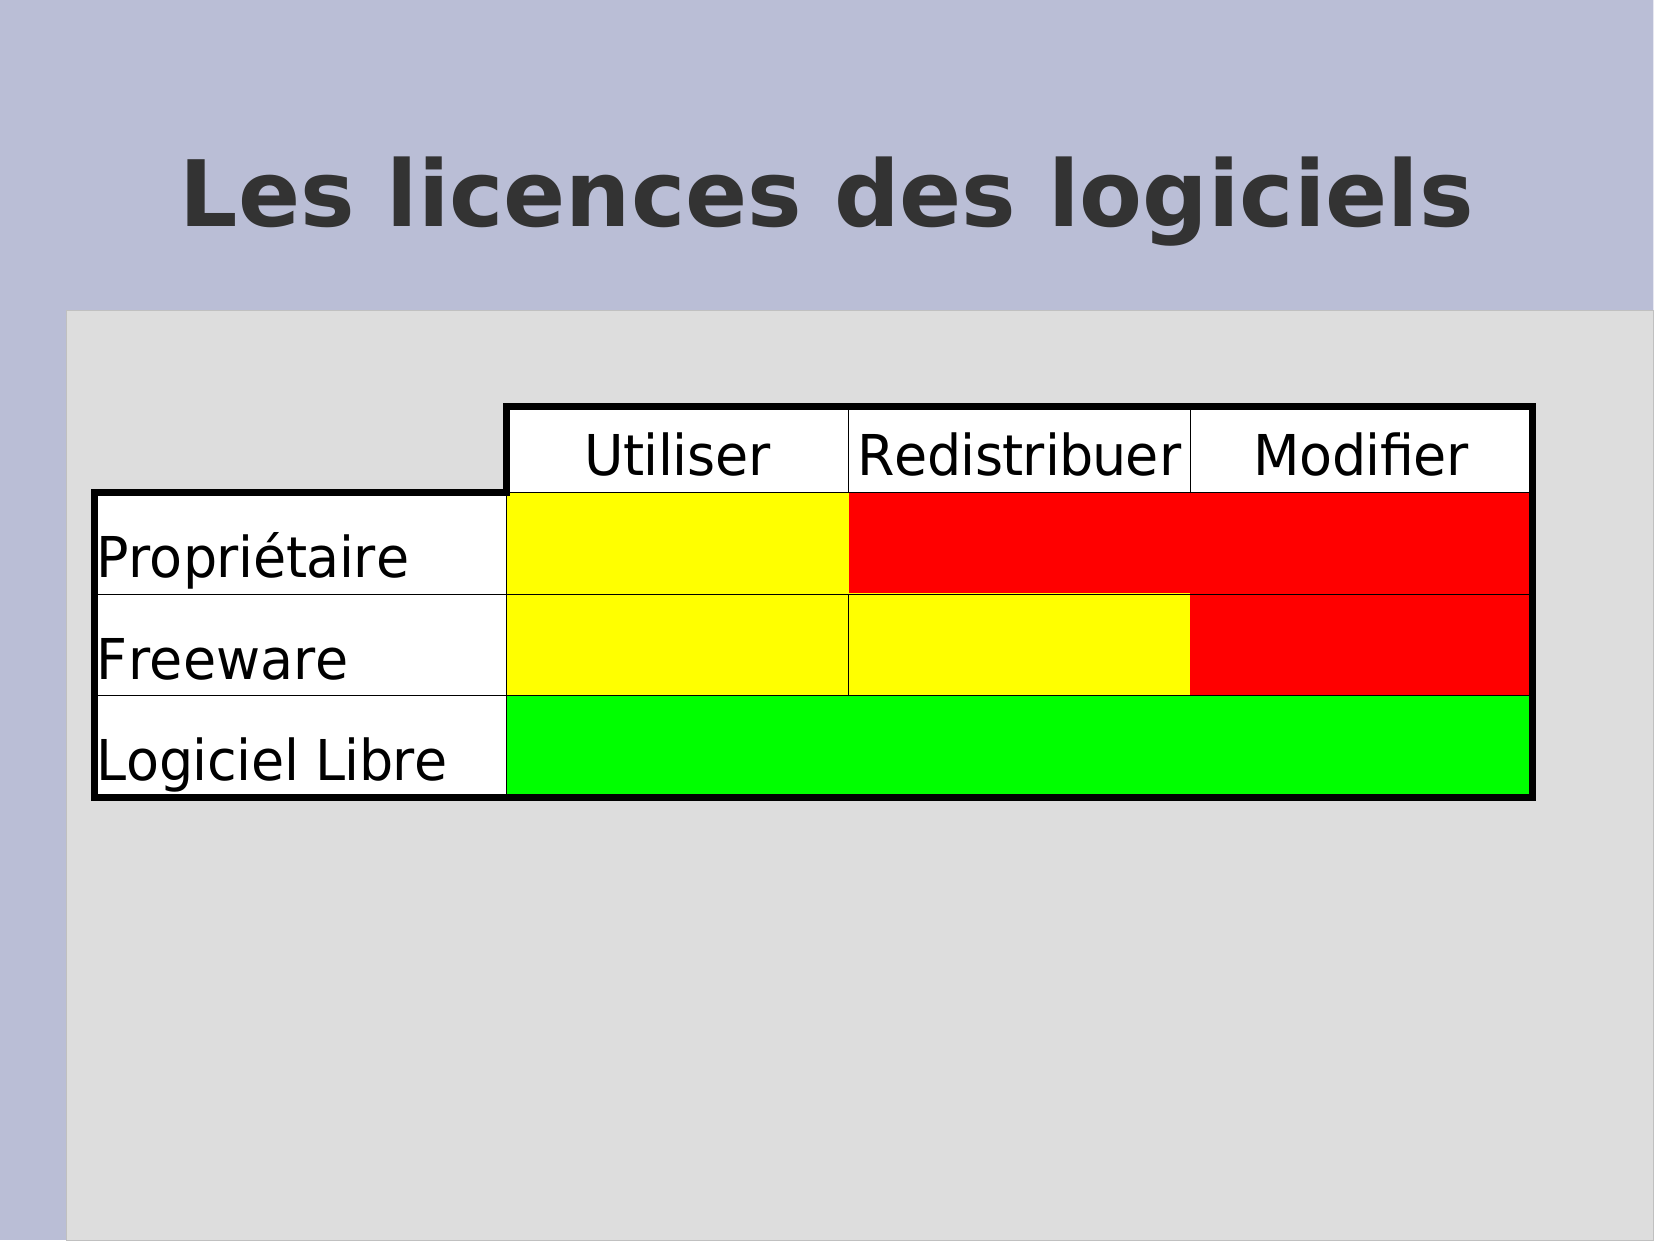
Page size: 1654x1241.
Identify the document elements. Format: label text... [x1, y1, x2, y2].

title Les licences des logiciels [121, 91, 1534, 299]
chart [88, 400, 1539, 1004]
